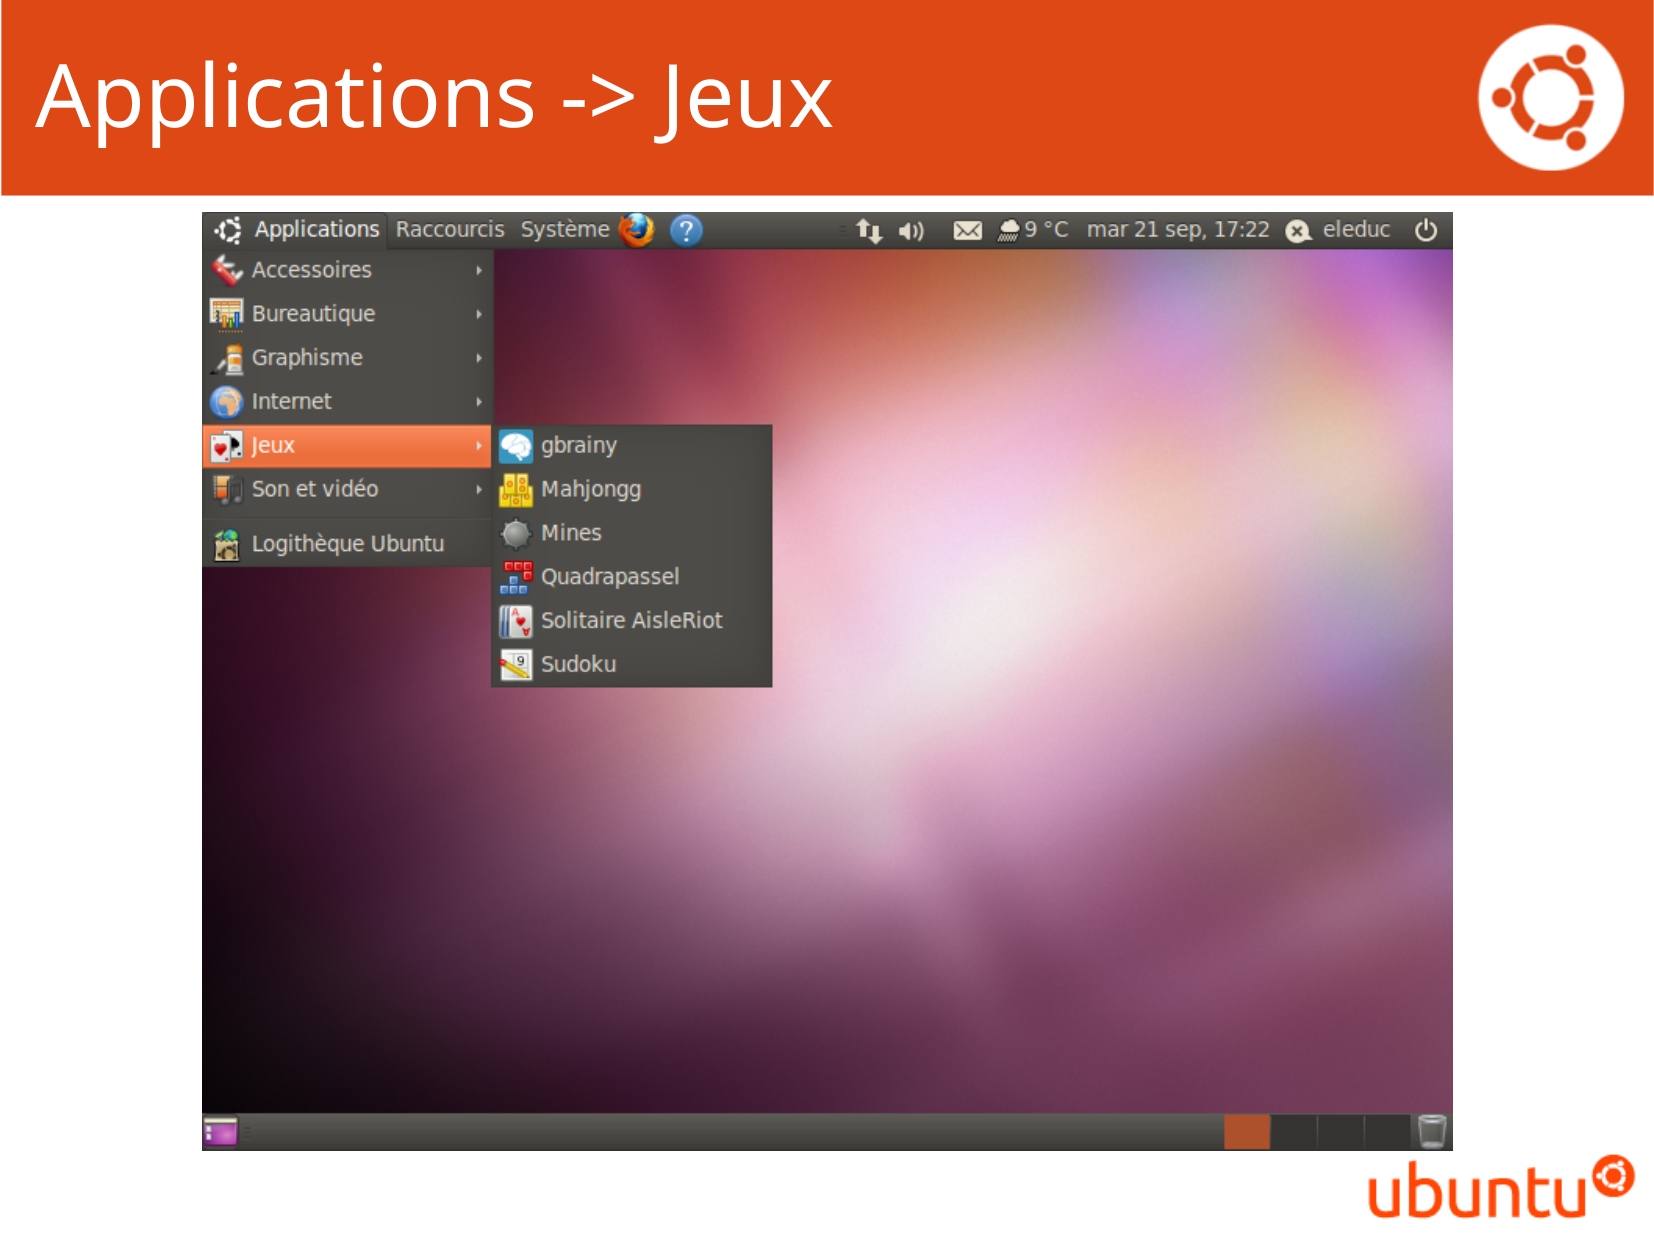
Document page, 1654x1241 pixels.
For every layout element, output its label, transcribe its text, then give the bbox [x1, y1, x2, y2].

title Applications -> Jeux [35, 0, 1424, 191]
picture [0, 0, 1654, 1241]
